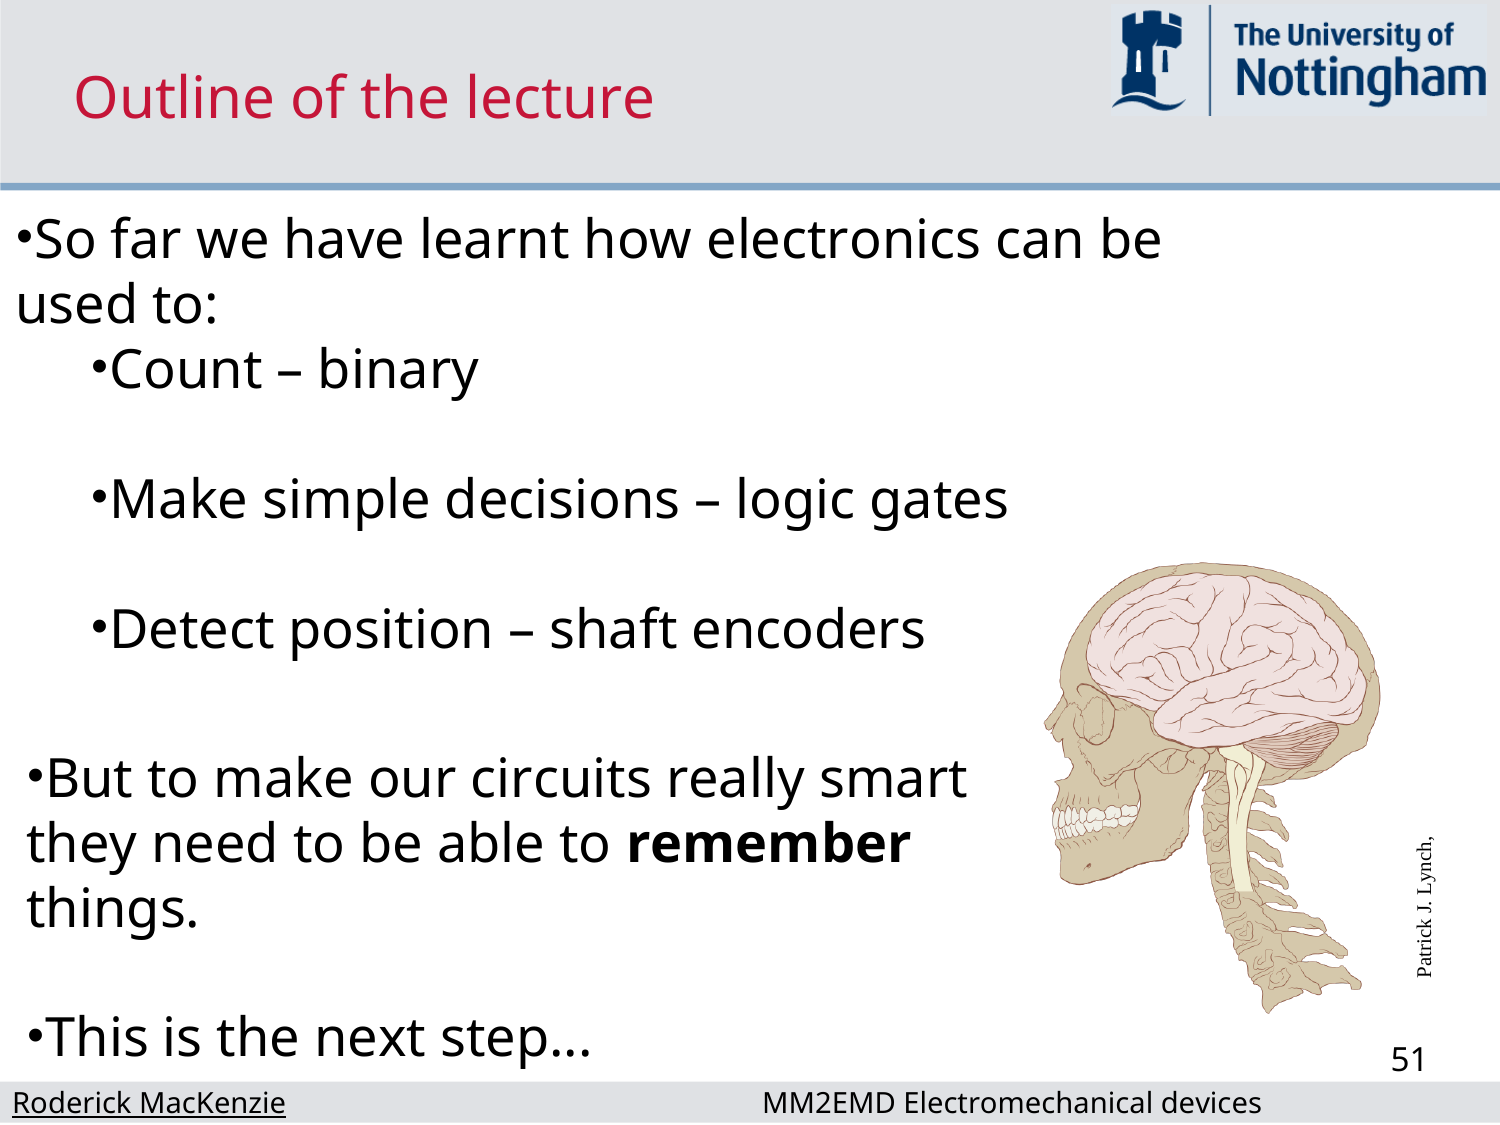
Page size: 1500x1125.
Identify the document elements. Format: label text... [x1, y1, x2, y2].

text_box But to make our circuits really smart they need to be able to remember things. This is the next step... [11, 735, 1003, 1125]
picture [1111, 4, 1487, 116]
text_box Patrick J. Lynch, [1402, 818, 1443, 993]
text_box <number> [1375, 1030, 1500, 1101]
title Outline of the lecture [59, 43, 1297, 148]
picture [1041, 560, 1382, 1015]
text_box So far we have learnt how electronics can be used to: Count – binary Make simple decisions – logic gates Detect position – shaft encoders [0, 196, 1219, 732]
